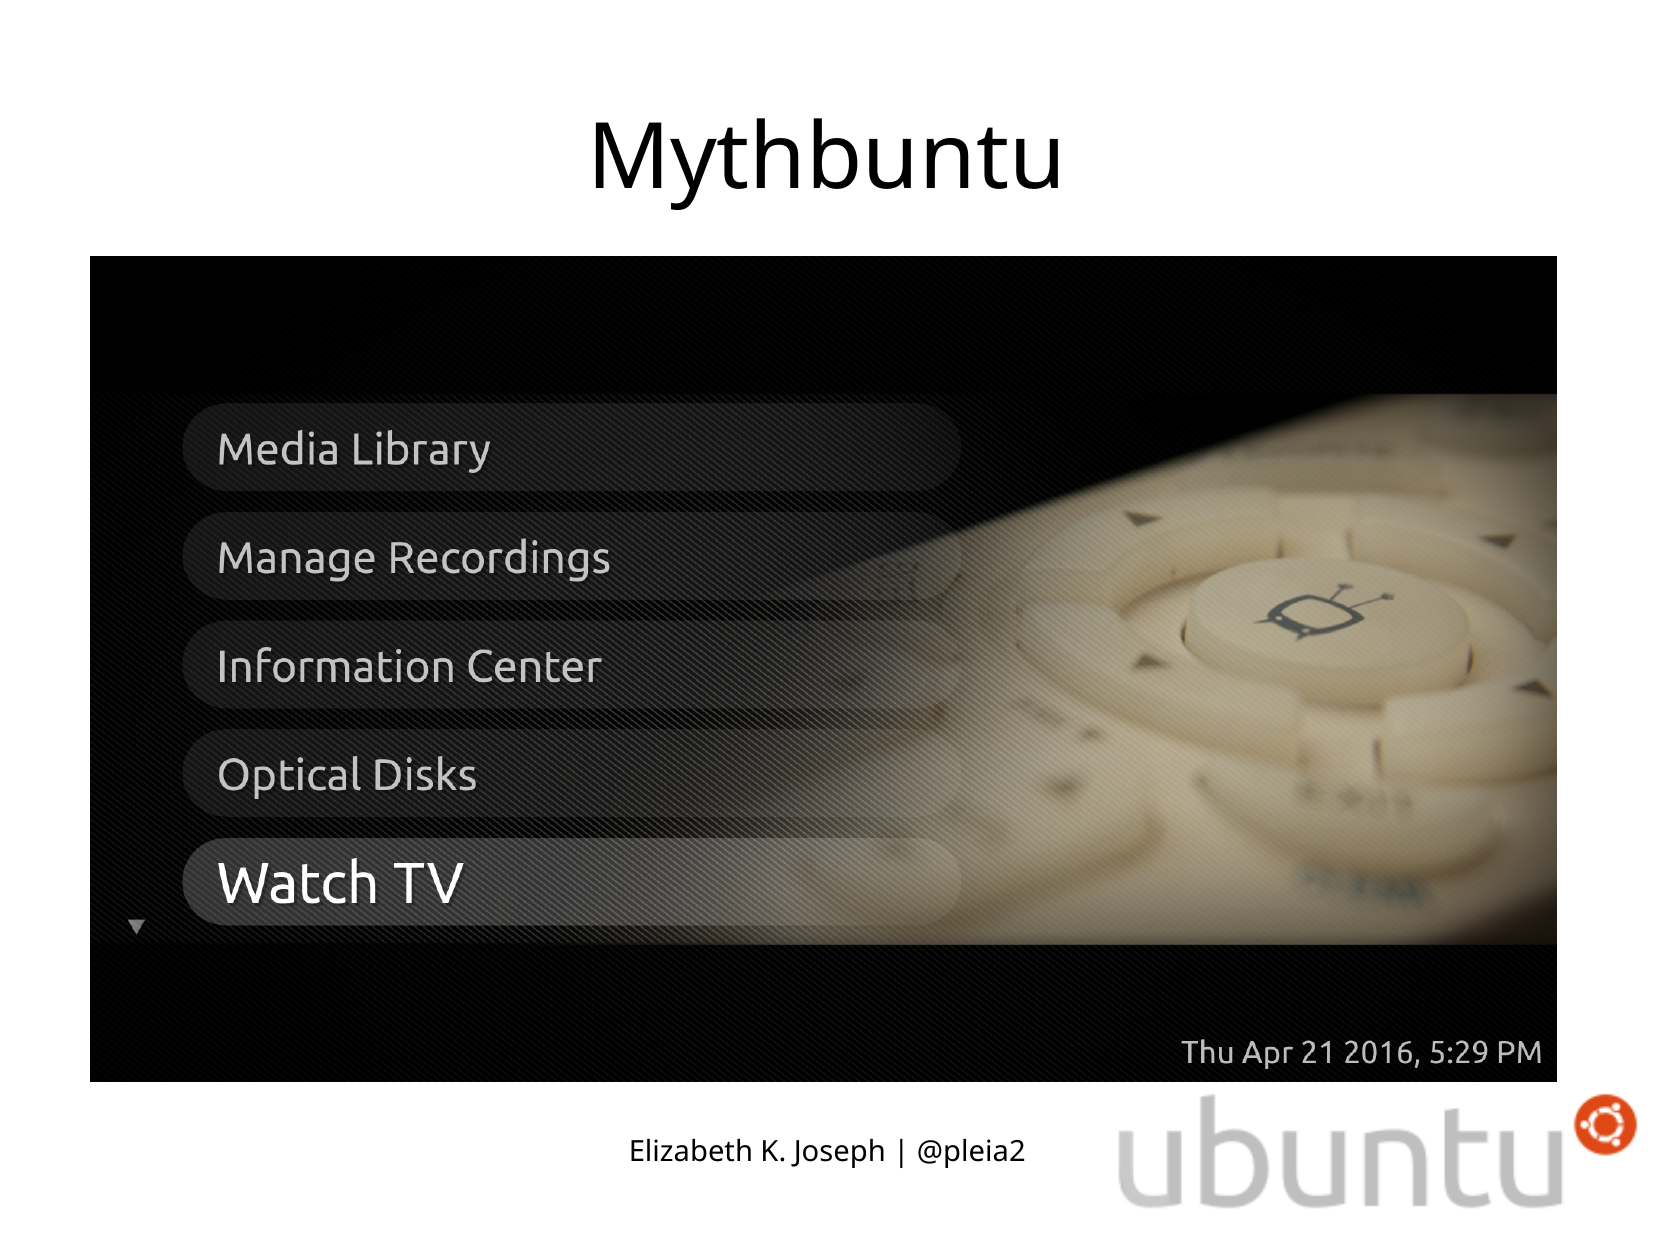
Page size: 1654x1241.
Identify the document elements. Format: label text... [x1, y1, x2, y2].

picture [0, 0, 1654, 1241]
title Mythbuntu [82, 49, 1571, 257]
